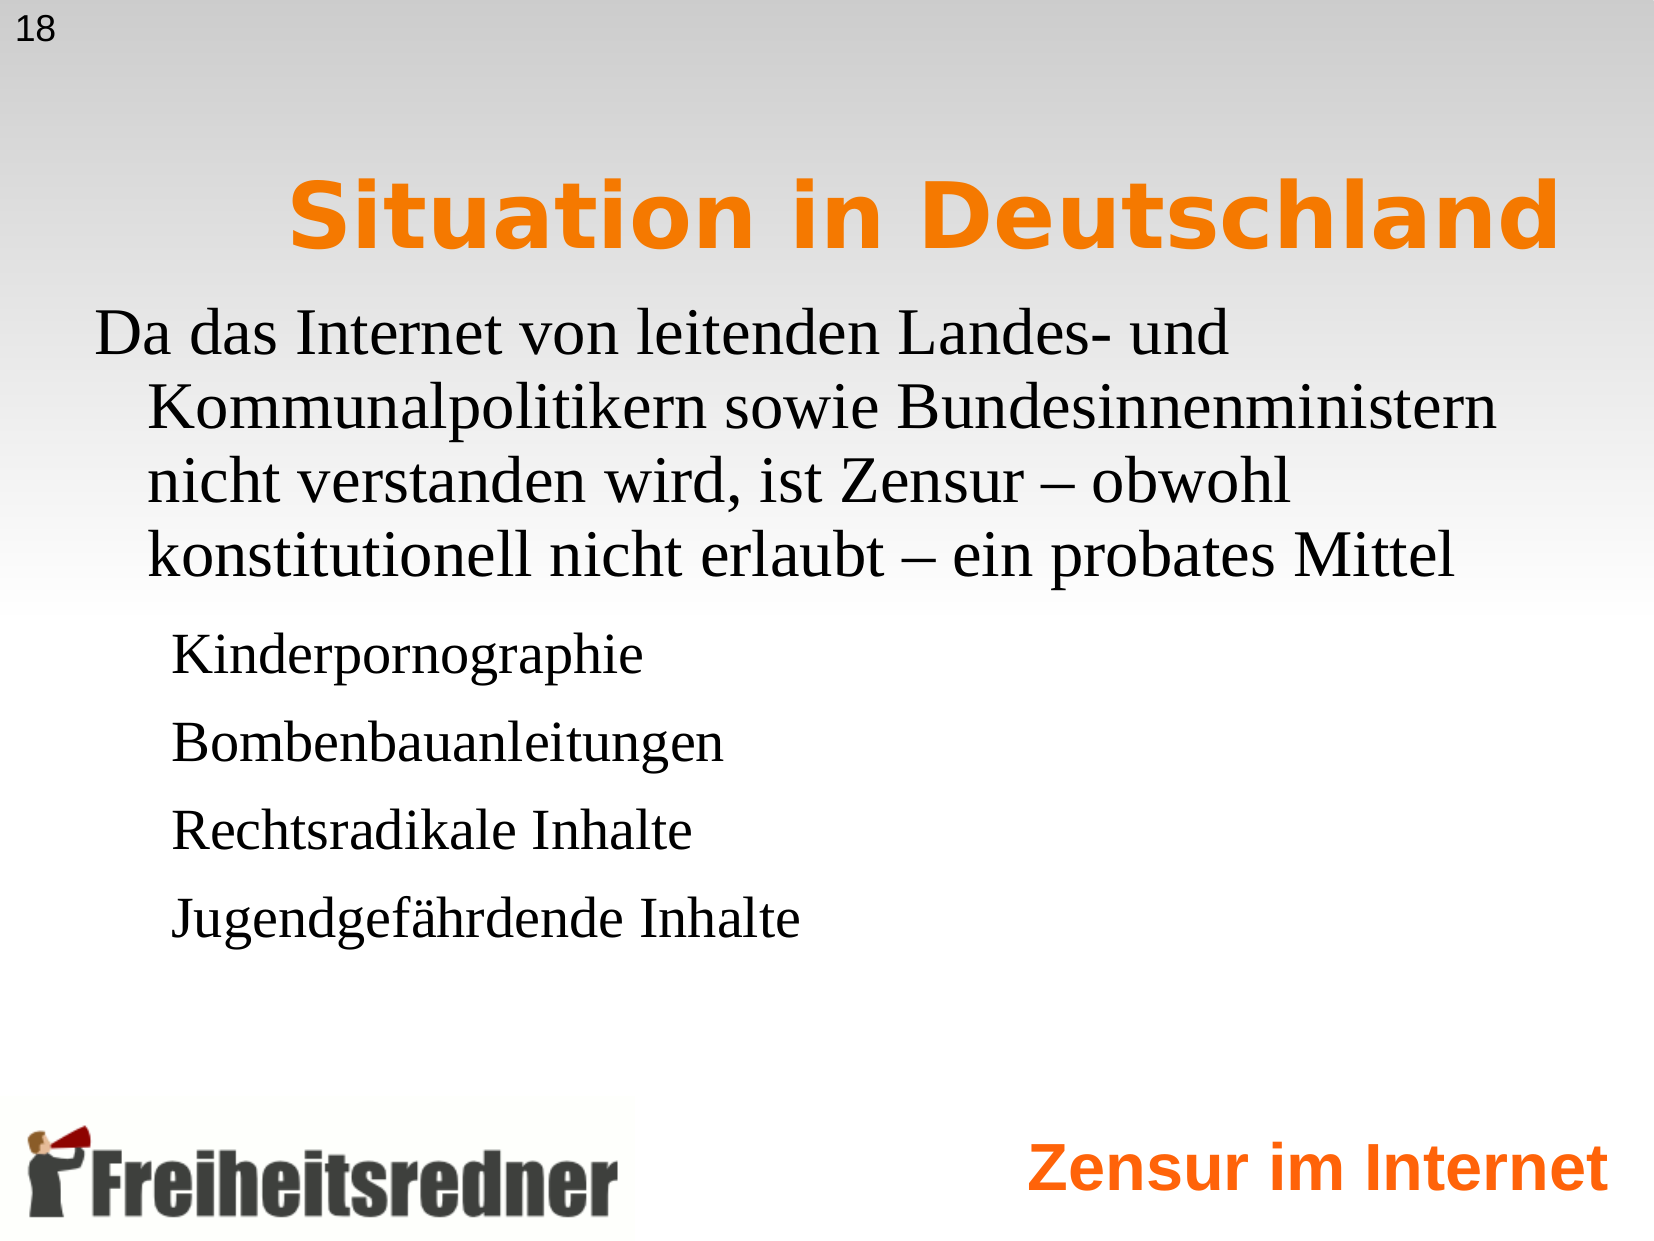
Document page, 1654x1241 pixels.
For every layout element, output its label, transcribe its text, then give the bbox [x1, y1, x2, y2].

title Situation in Deutschland [76, 163, 1565, 271]
picture [0, 1096, 635, 1241]
list Da das Internet von leitenden Landes- und Kommunalpolitikern sowie Bundesinnenministern nicht verstanden wird, ist Zensur – obwohl konstitutionell nicht erlaubt – ein probates Mittel Kinderpornographie Bombenbauanleitungen Rechtsradikale Inhalte Jugendgefährdende Inhalte [76, 295, 1565, 1099]
